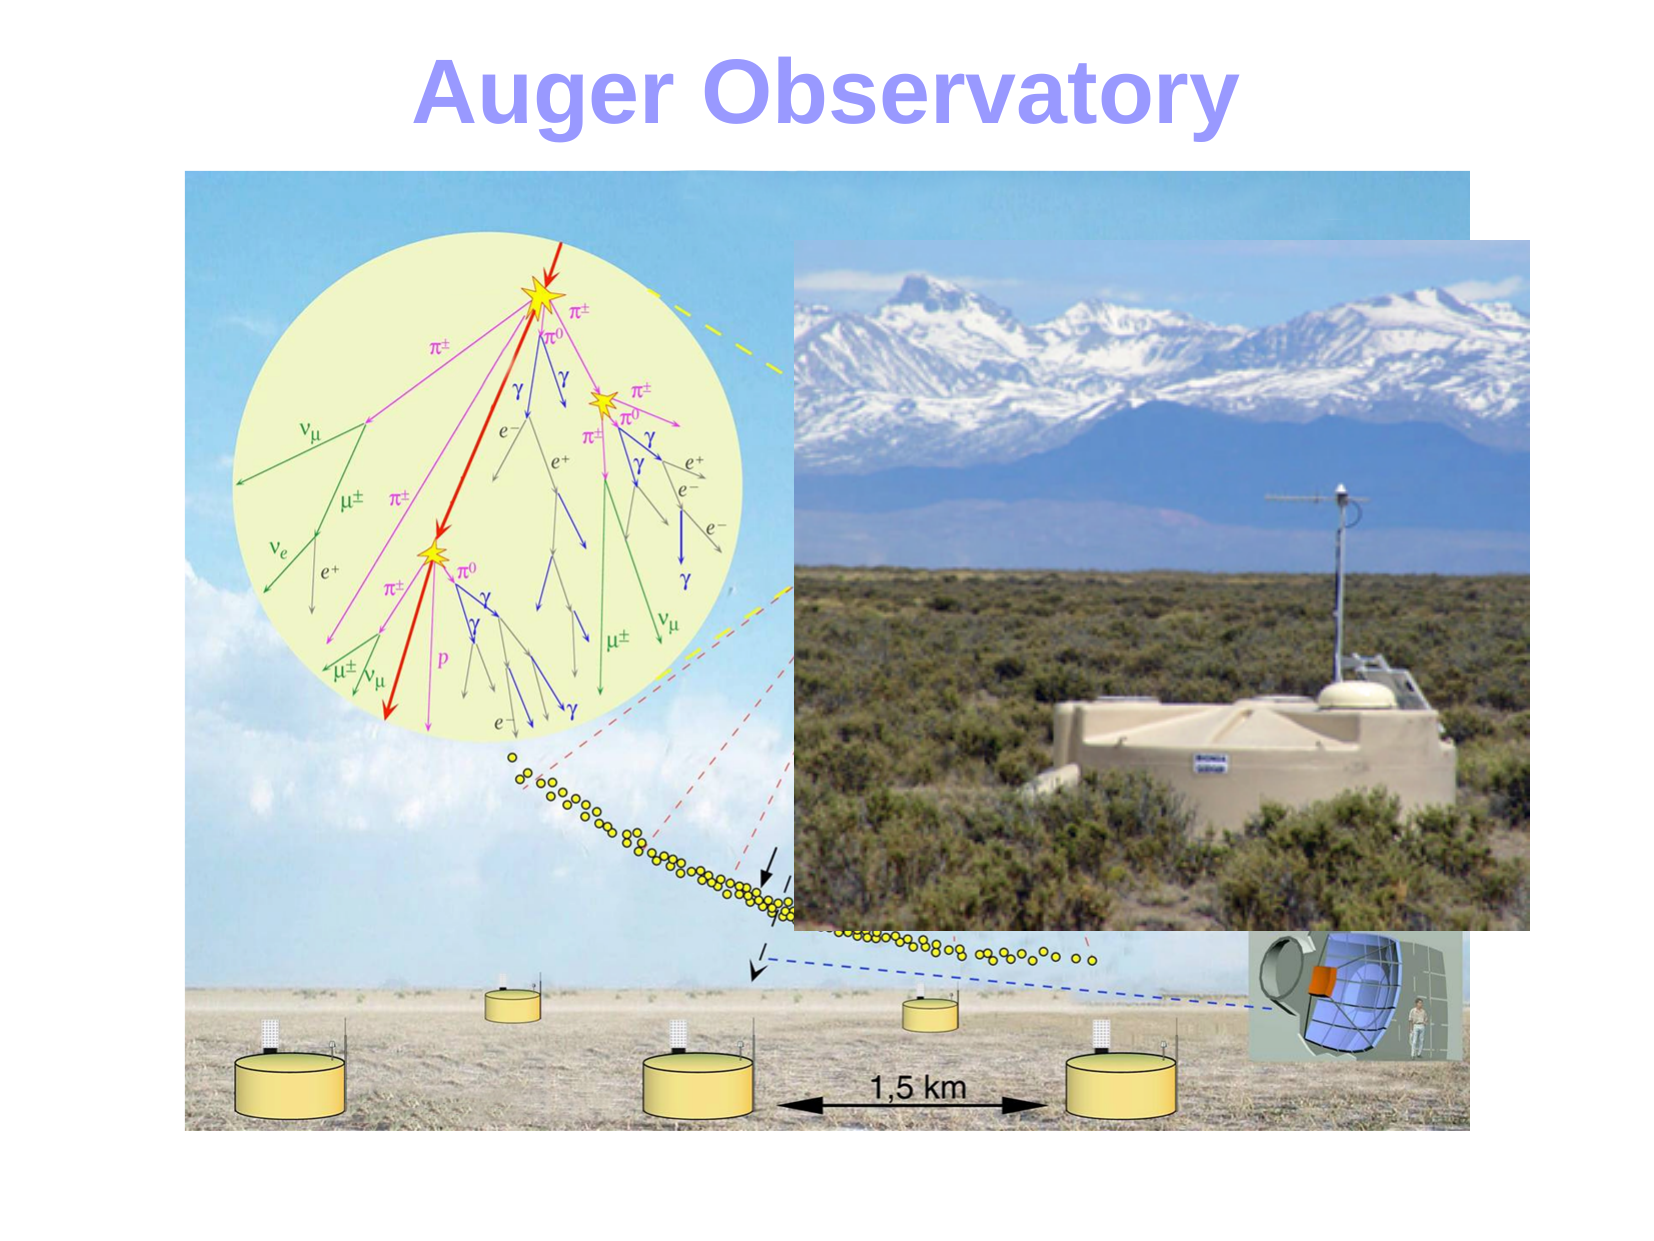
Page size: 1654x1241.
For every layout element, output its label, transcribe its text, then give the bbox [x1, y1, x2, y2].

picture [184, 171, 1530, 1131]
title Auger Observatory [82, 13, 1571, 171]
